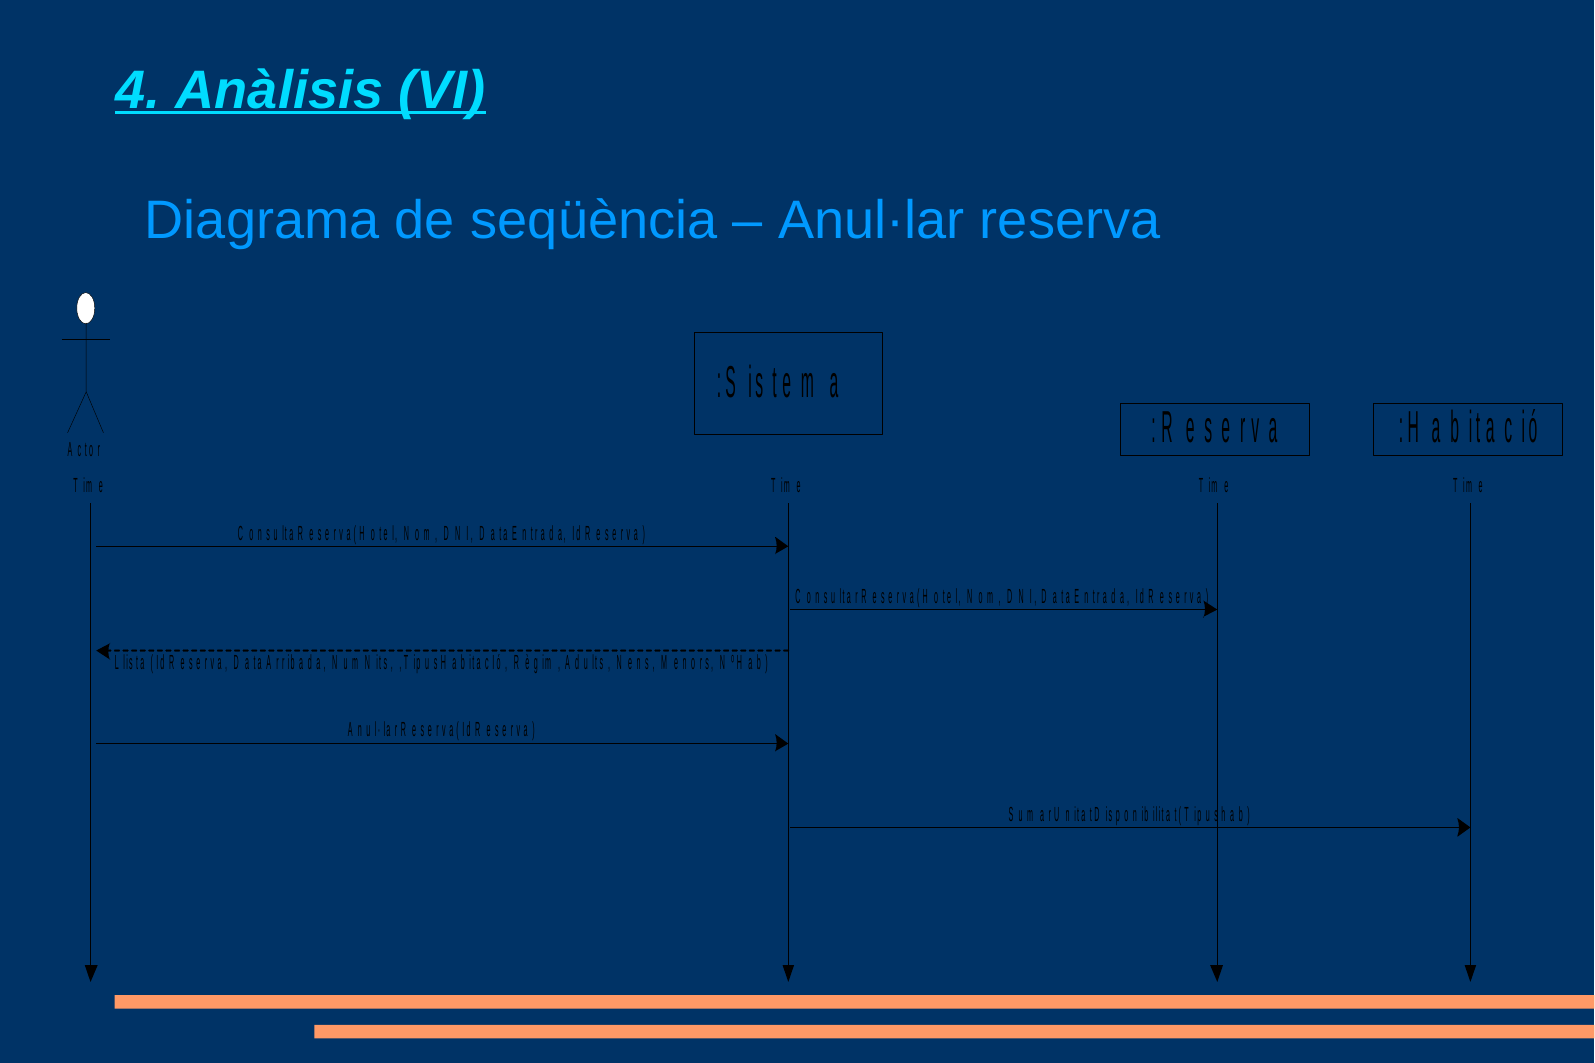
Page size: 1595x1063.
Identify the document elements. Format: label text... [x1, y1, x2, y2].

picture [59, 289, 1565, 985]
title Diagrama de seqüència – Anul·lar reserva [144, 131, 1507, 309]
title 4. Anàlisis (VI) [115, 0, 1477, 179]
